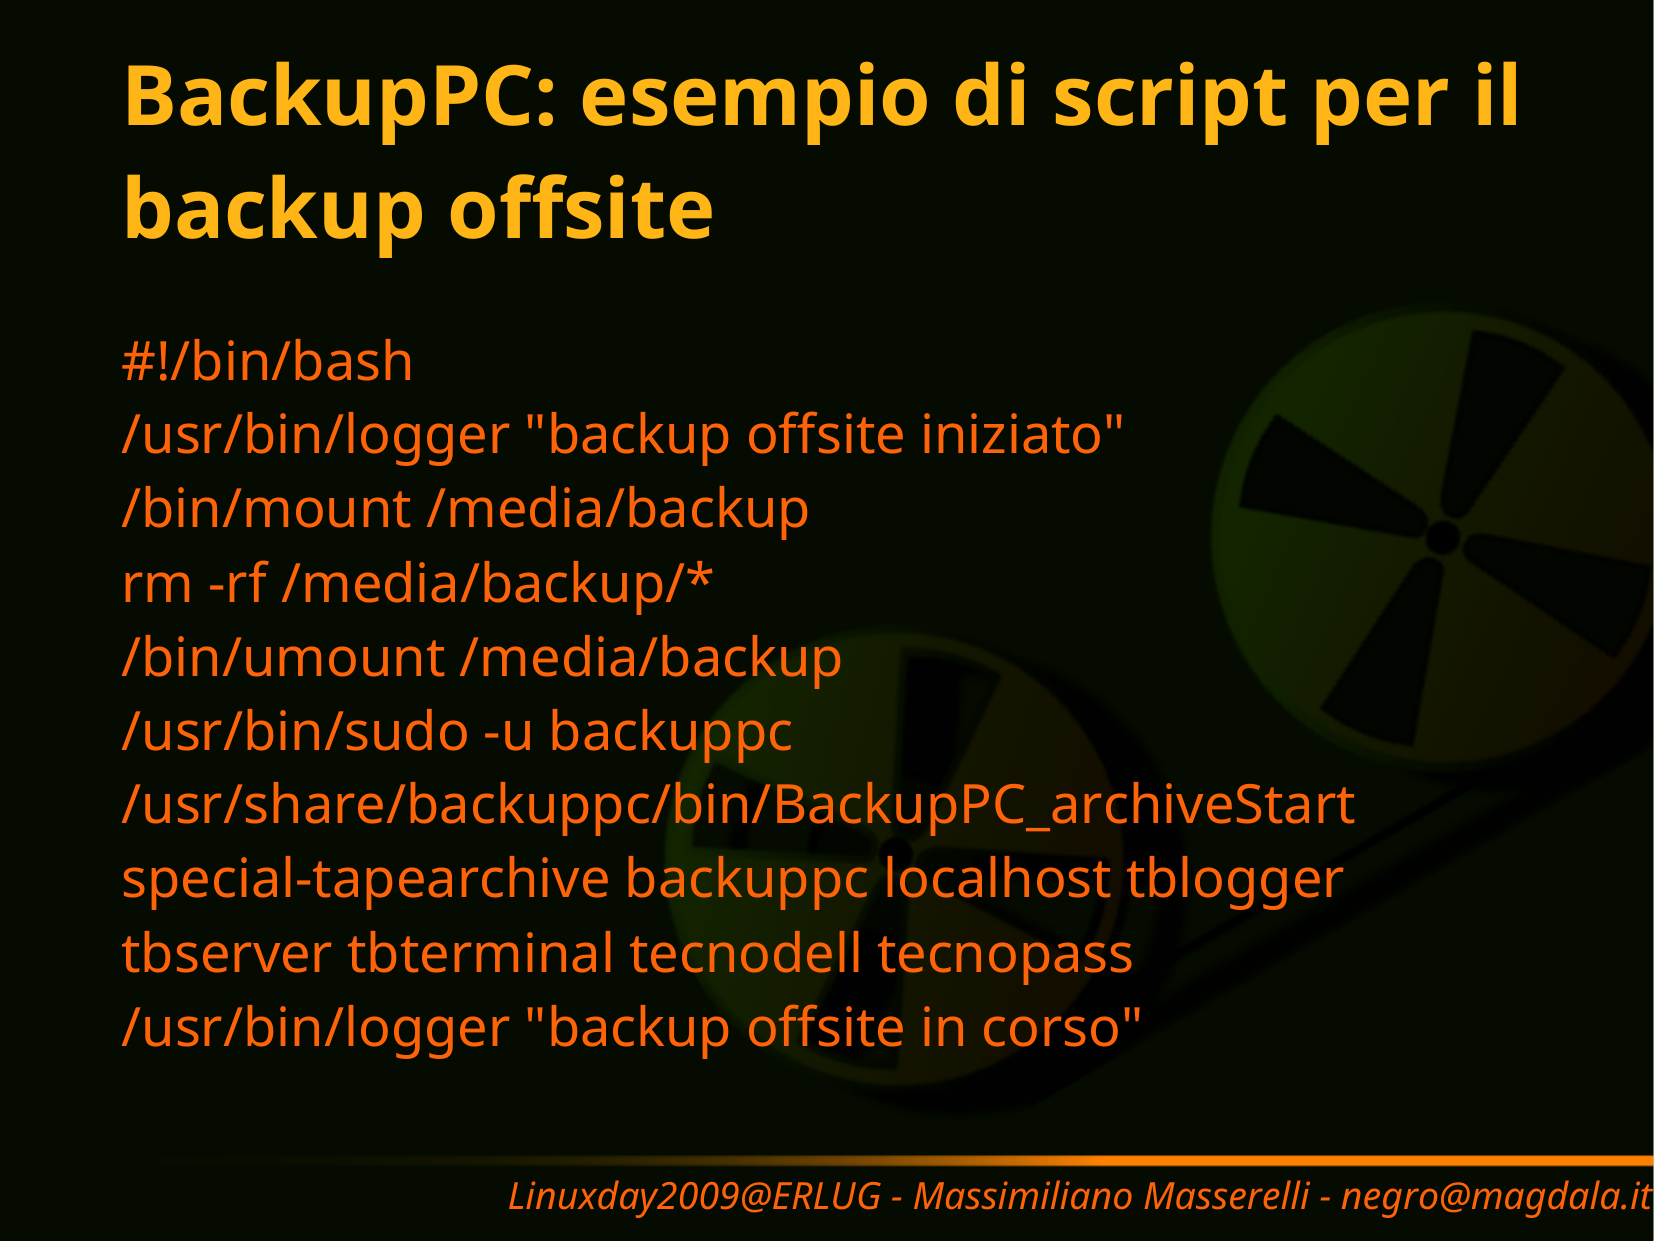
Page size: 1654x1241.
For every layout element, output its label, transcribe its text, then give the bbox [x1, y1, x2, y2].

title BackupPC: esempio di script per il backup offsite [121, 41, 1534, 259]
list #!/bin/bash /usr/bin/logger "backup offsite iniziato" /bin/mount /media/backup rm -rf /media/backup/* /bin/umount /media/backup /usr/bin/sudo -u backuppc /usr/share/backuppc/bin/BackupPC_archiveStart special-tapearchive backuppc localhost tblogger tbserver tbterminal tecnodell tecnopass /usr/bin/logger "backup offsite in corso" [121, 322, 1561, 1133]
